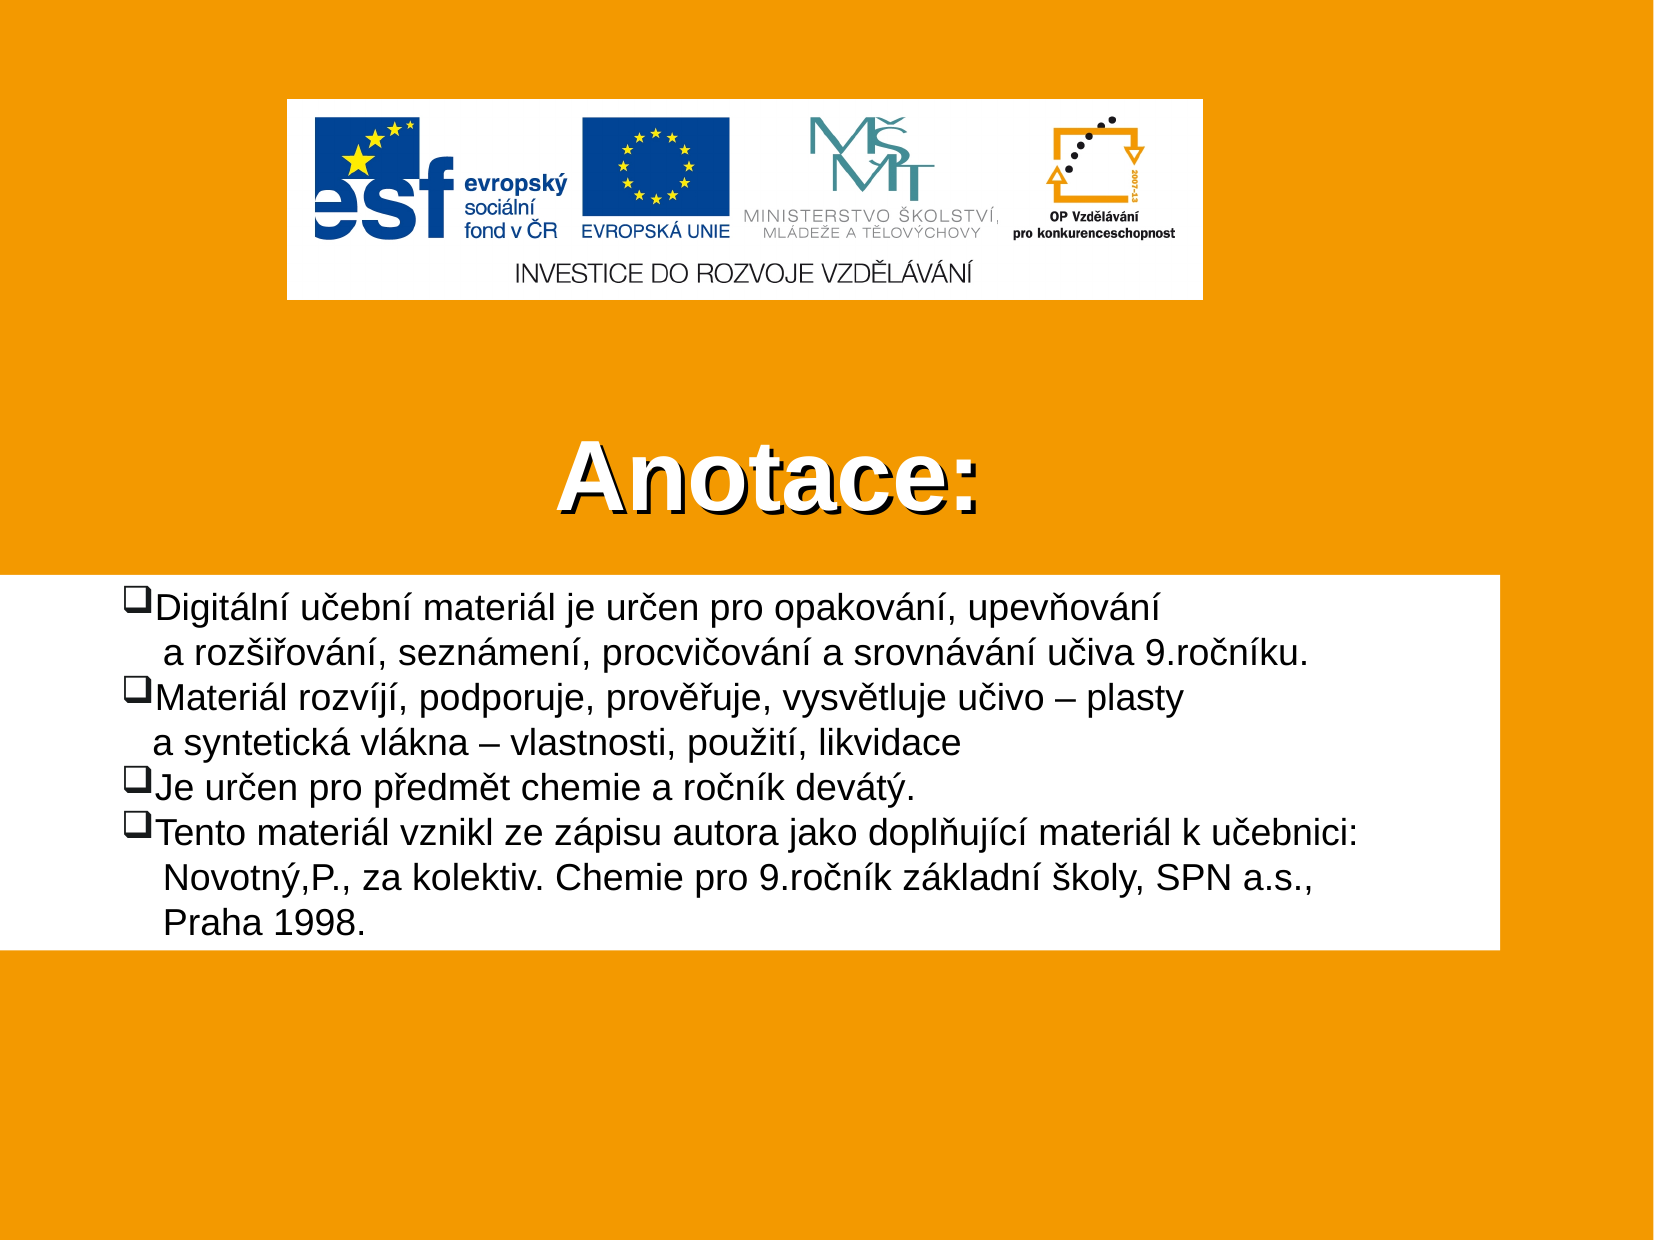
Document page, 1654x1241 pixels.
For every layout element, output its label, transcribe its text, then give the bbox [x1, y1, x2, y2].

title Anotace: [112, 349, 1388, 574]
text_box Digitální učební materiál je určen pro opakování, upevňování a rozšiřování, seznámení, procvičování a srovnávání učiva 9.ročníku. Materiál rozvíjí, podporuje, prověřuje, vysvětluje učivo – plasty a syntetická vlákna – vlastnosti, použití, likvidace Je určen pro předmět chemie a ročník devátý. Tento materiál vznikl ze zápisu autora jako doplňující materiál k učebnici: Novotný,P., za kolektiv. Chemie pro 9.ročník základní školy, SPN a.s., Praha 1998. [0, 574, 1501, 951]
picture [287, 99, 1203, 300]
